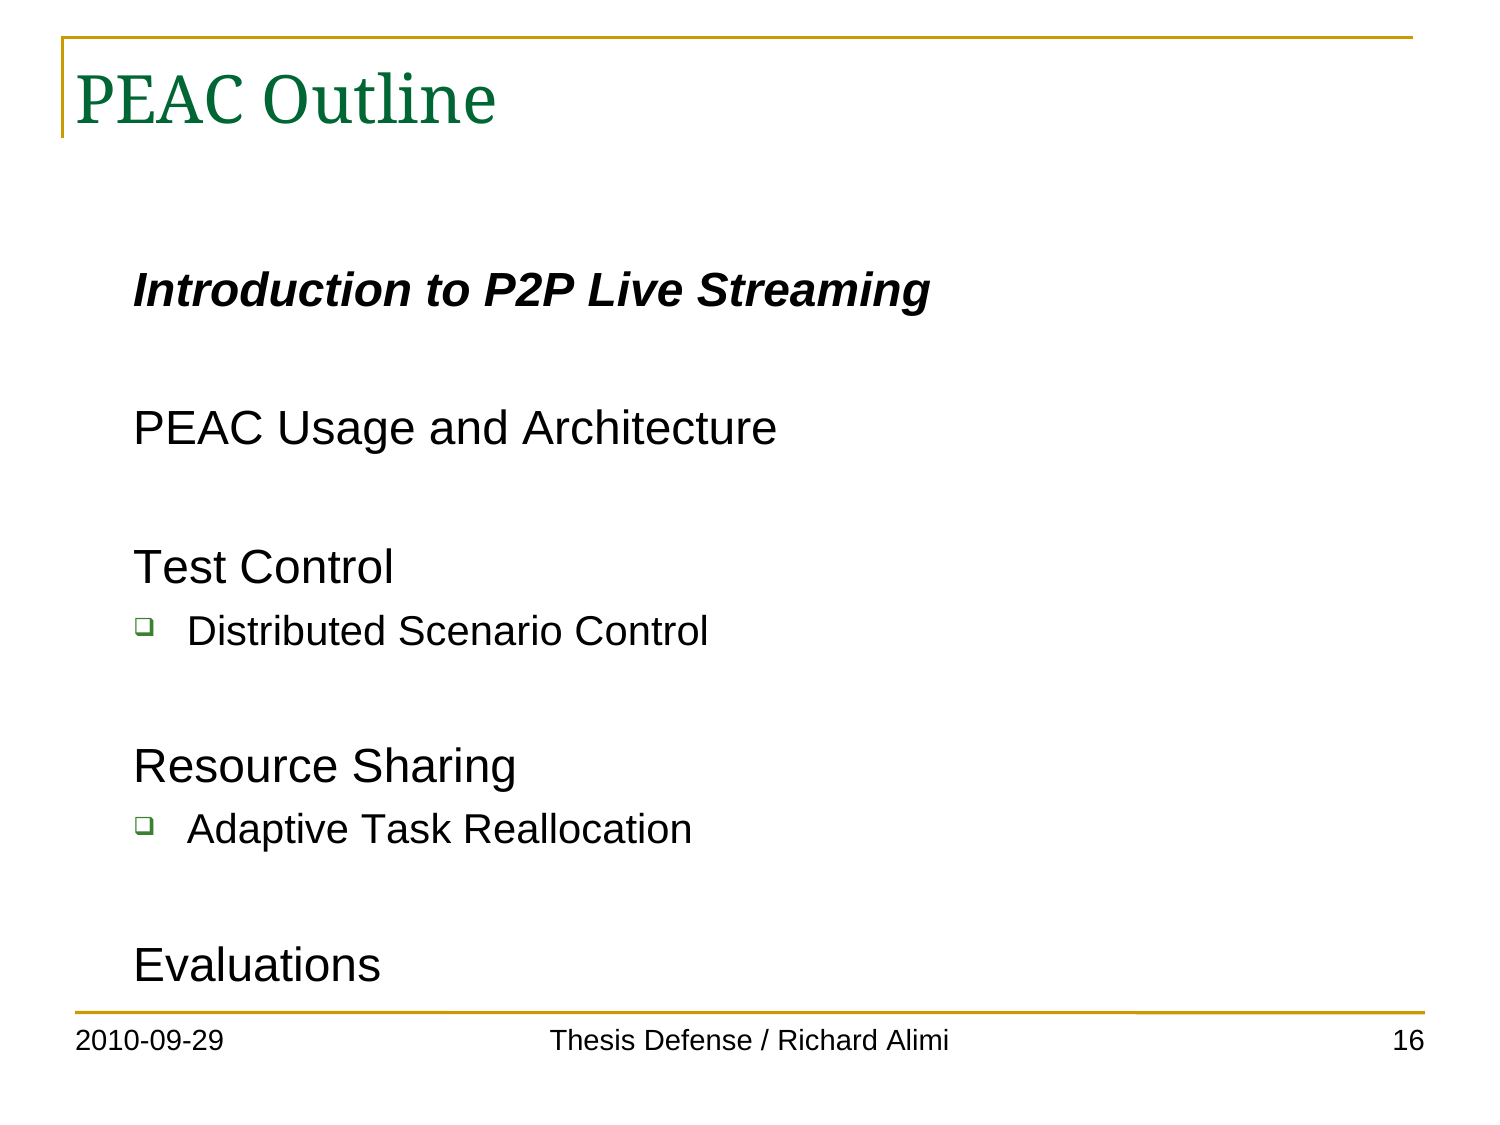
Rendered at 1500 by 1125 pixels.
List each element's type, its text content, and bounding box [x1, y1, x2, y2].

list Introduction to P2P Live Streaming PEAC Usage and Architecture Test Control Distributed Scenario Control Resource Sharing Adaptive Task Reallocation Evaluations [77, 262, 1425, 992]
title PEAC Outline [75, 52, 1425, 143]
